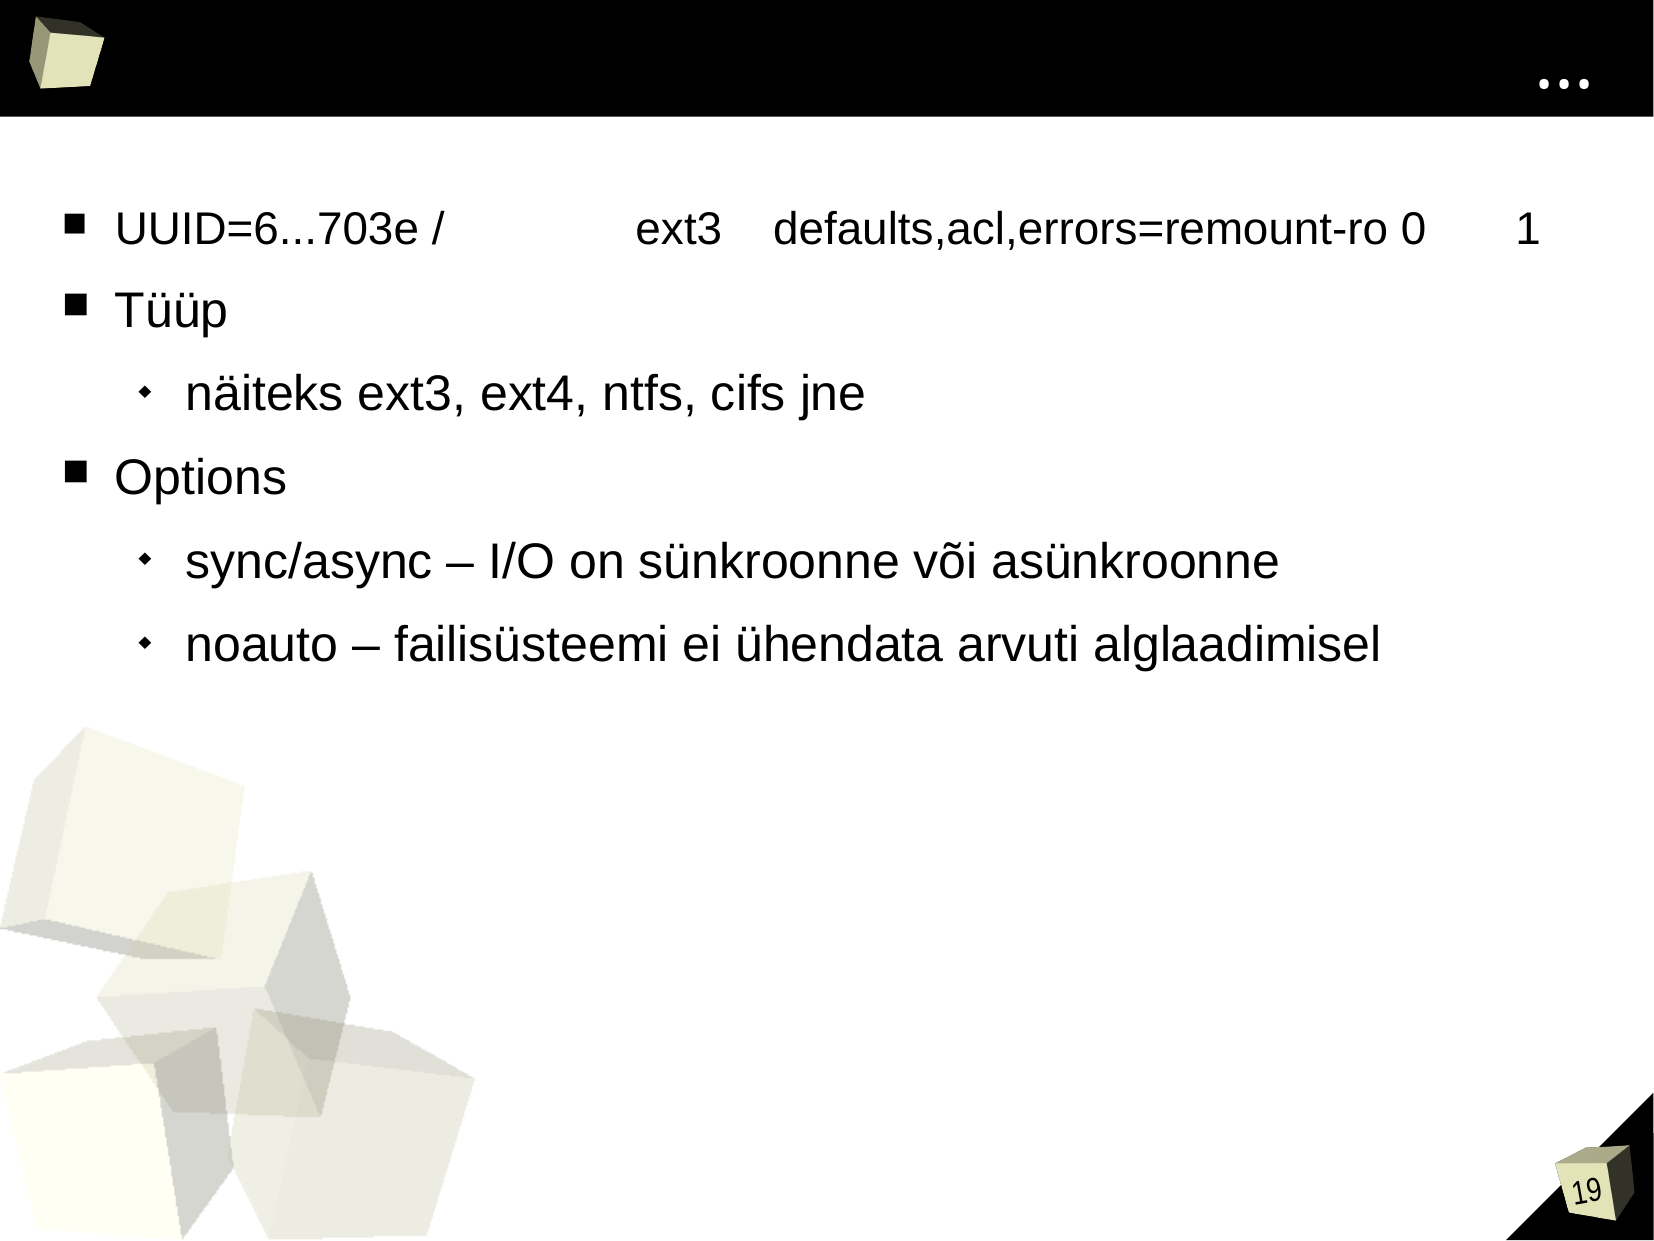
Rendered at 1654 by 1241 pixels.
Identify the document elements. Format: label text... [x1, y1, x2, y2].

list UUID=6...703e / ext3 defaults,acl,errors=remount-ro 0 1 Tüüp näiteks ext3, ext4, ntfs, cifs jne Options sync/async – I/O on sünkroonne või asünkroonne noauto – failisüsteemi ei ühendata arvuti alglaadimisel [44, 177, 1611, 1182]
title ... [118, 0, 1595, 119]
picture [0, 726, 477, 1241]
